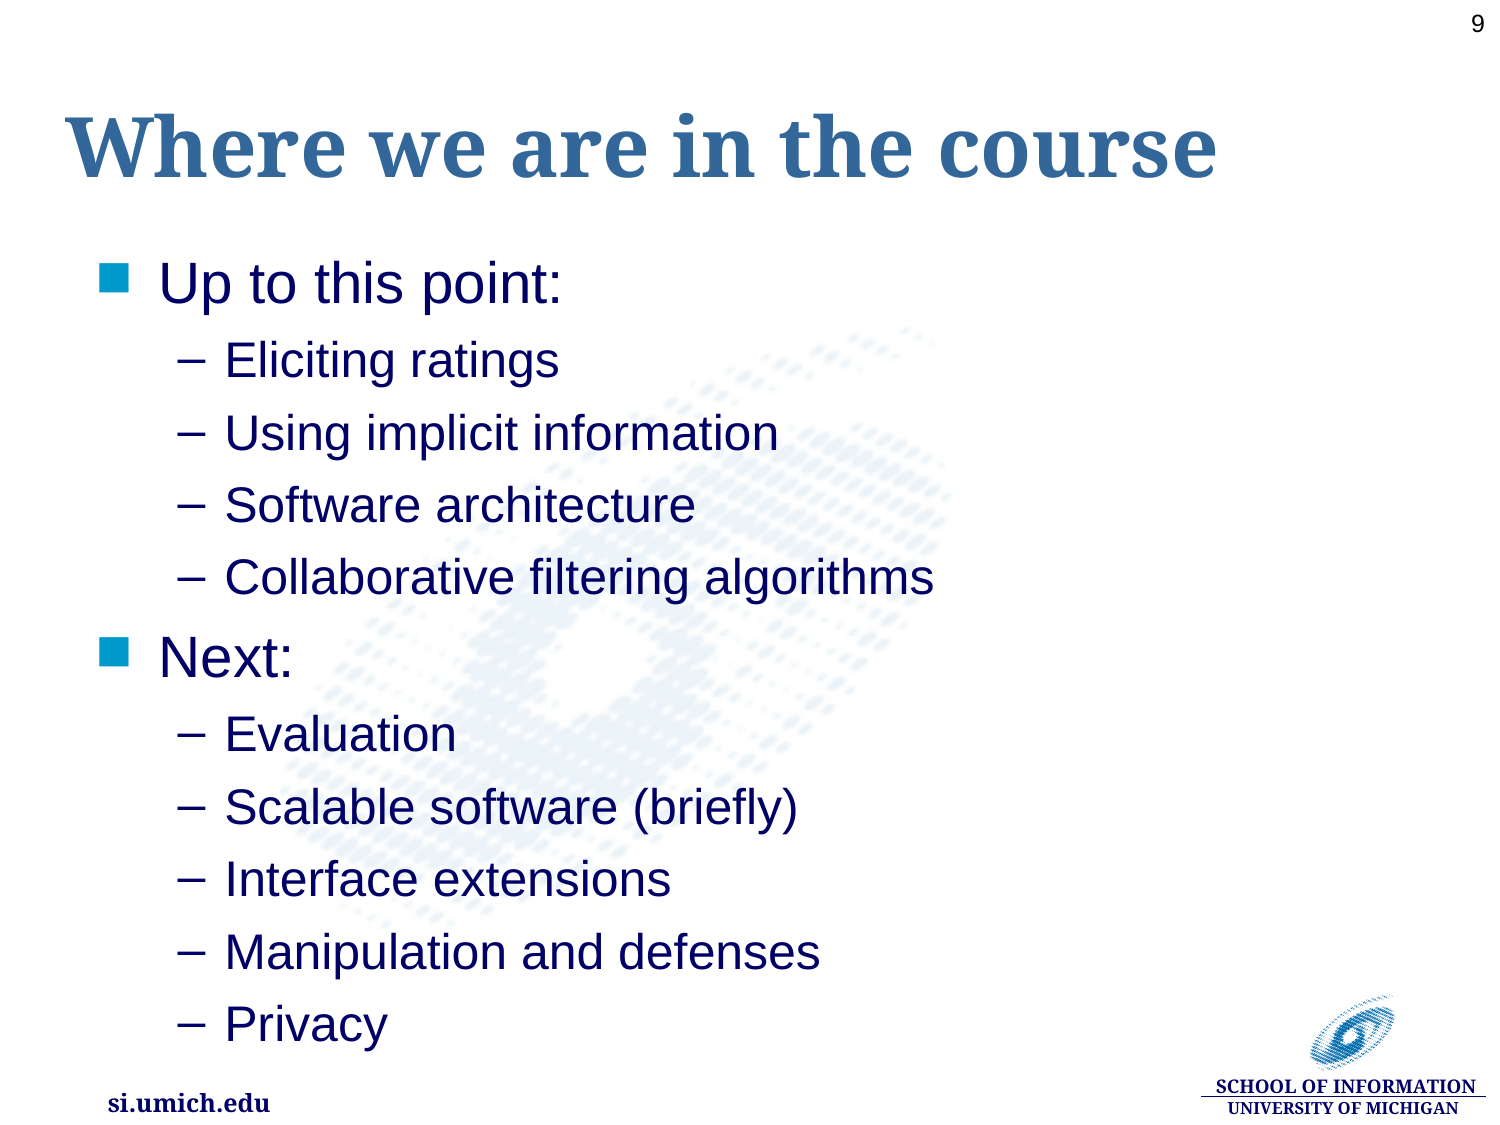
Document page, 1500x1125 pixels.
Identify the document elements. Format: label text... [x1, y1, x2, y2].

title Where we are in the course [50, 49, 1326, 238]
picture [1299, 987, 1401, 1073]
text_box <number> [1337, 0, 1500, 51]
list Up to this point: Eliciting ratings Using implicit information Software architecture Collaborative filtering algorithms Next: Evaluation Scalable software (briefly) Interface extensions Manipulation and defenses Privacy [87, 237, 1363, 1060]
